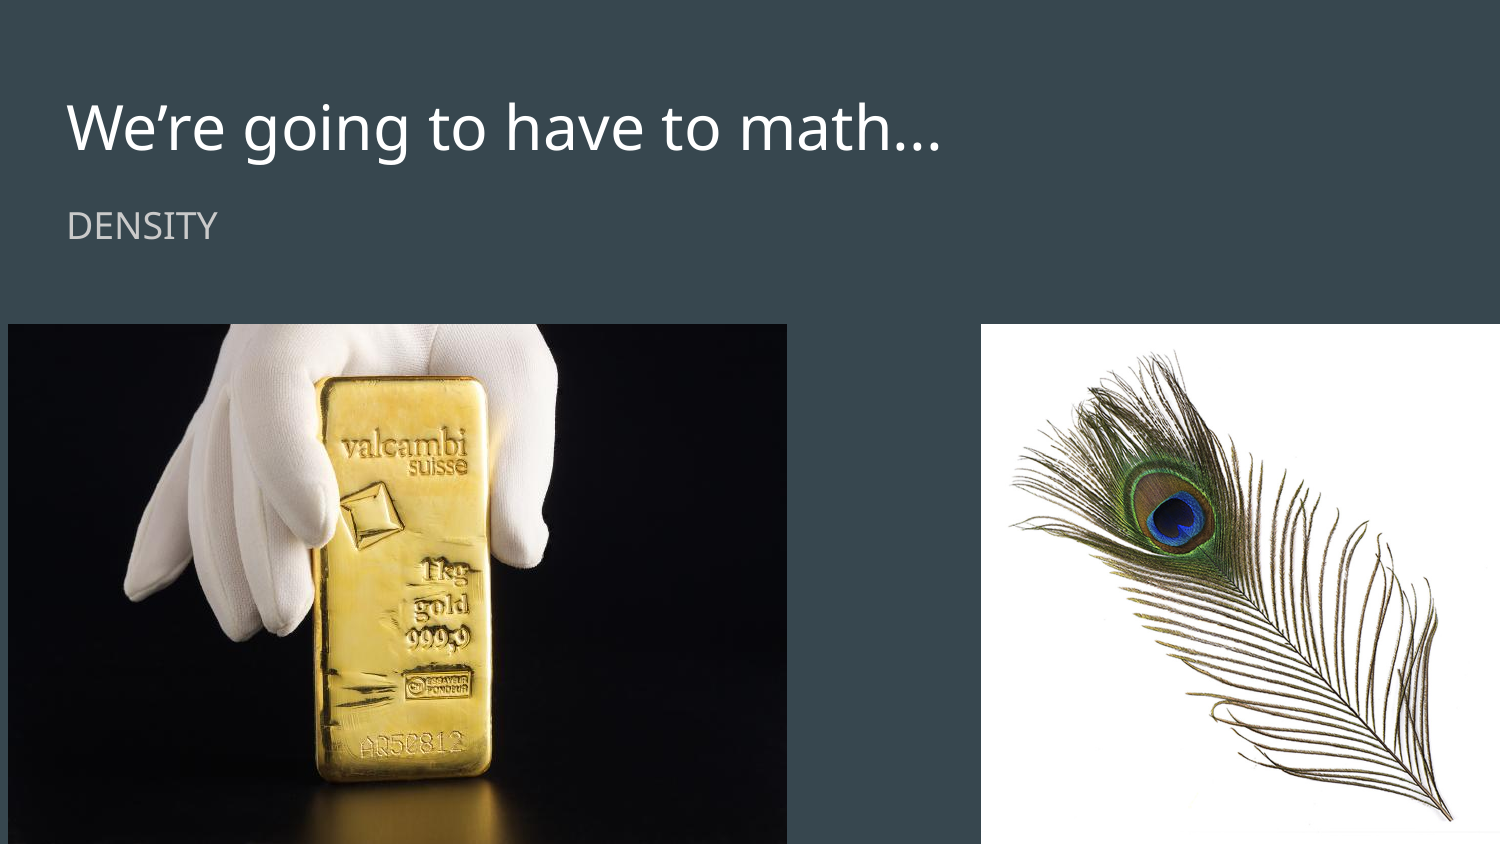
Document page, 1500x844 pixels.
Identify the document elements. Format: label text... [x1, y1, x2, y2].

list DENSITY [51, 187, 1449, 748]
title We’re going to have to math... [51, 72, 1449, 167]
picture [8, 324, 787, 844]
picture [981, 324, 1500, 844]
